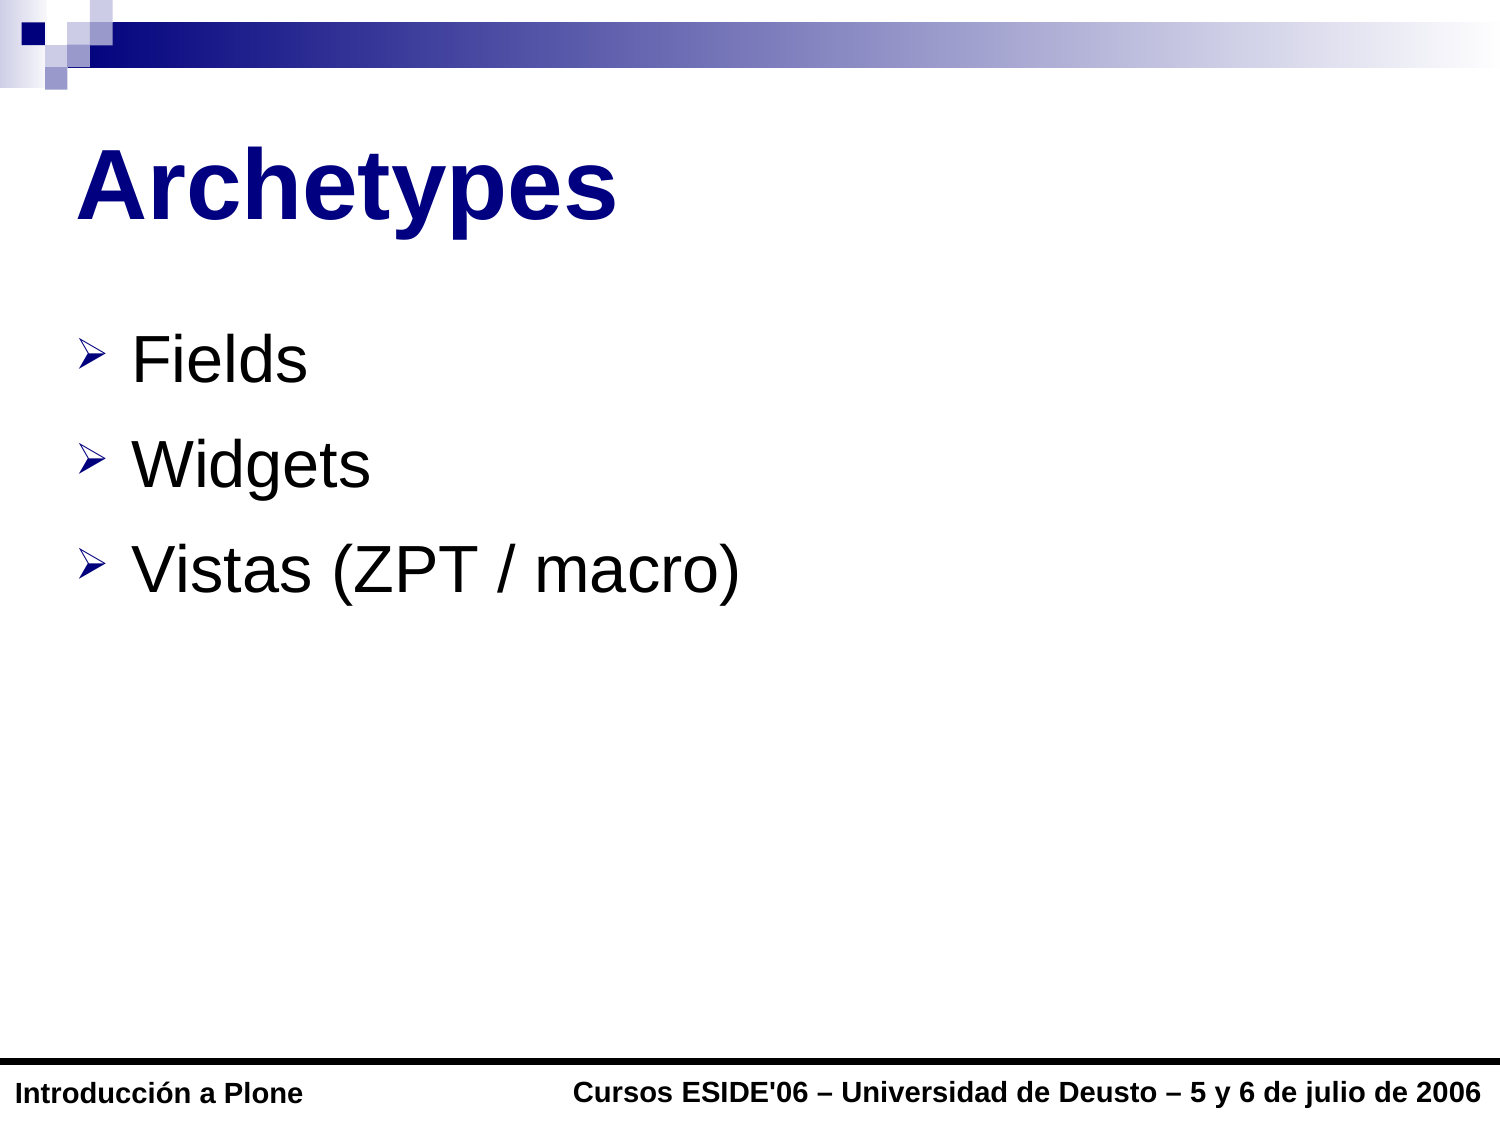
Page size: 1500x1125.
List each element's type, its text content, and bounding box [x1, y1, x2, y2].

title Archetypes [75, 66, 1426, 309]
list Fields Widgets Vistas (ZPT / macro) [75, 324, 1426, 1034]
